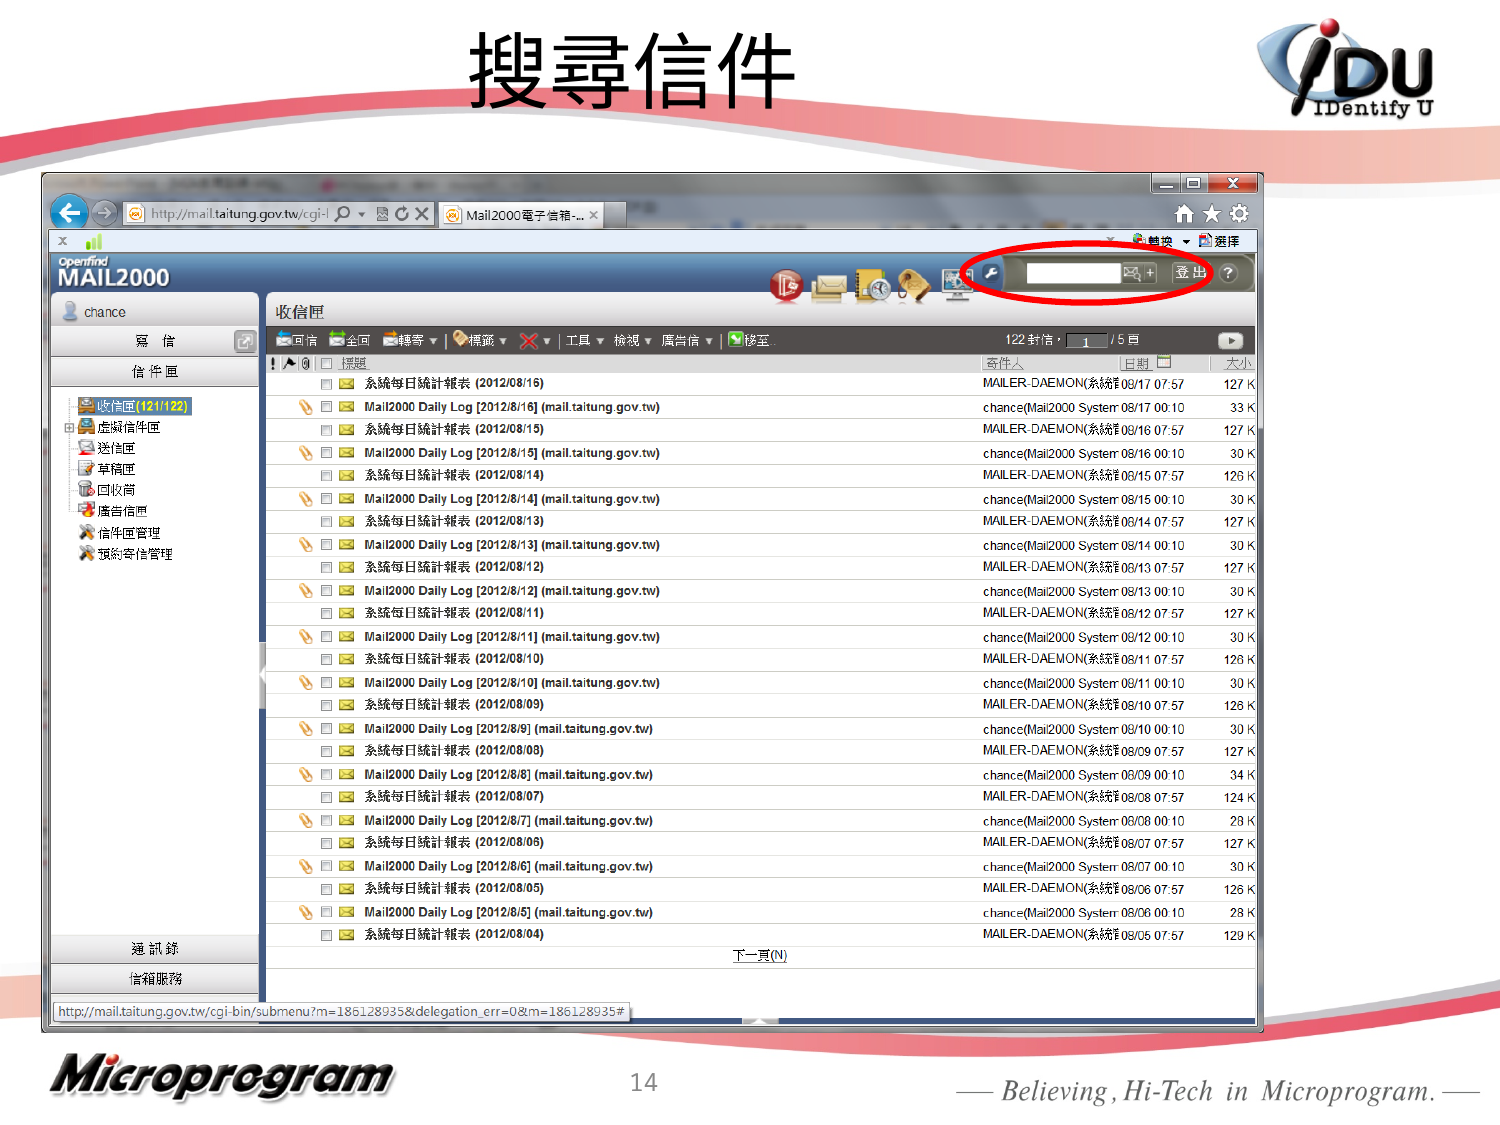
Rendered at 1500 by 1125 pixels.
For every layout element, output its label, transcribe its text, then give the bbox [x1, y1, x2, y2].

text_box [468, 1053, 819, 1114]
title 搜尋信件 [35, 11, 1231, 118]
picture [41, 172, 1264, 1033]
